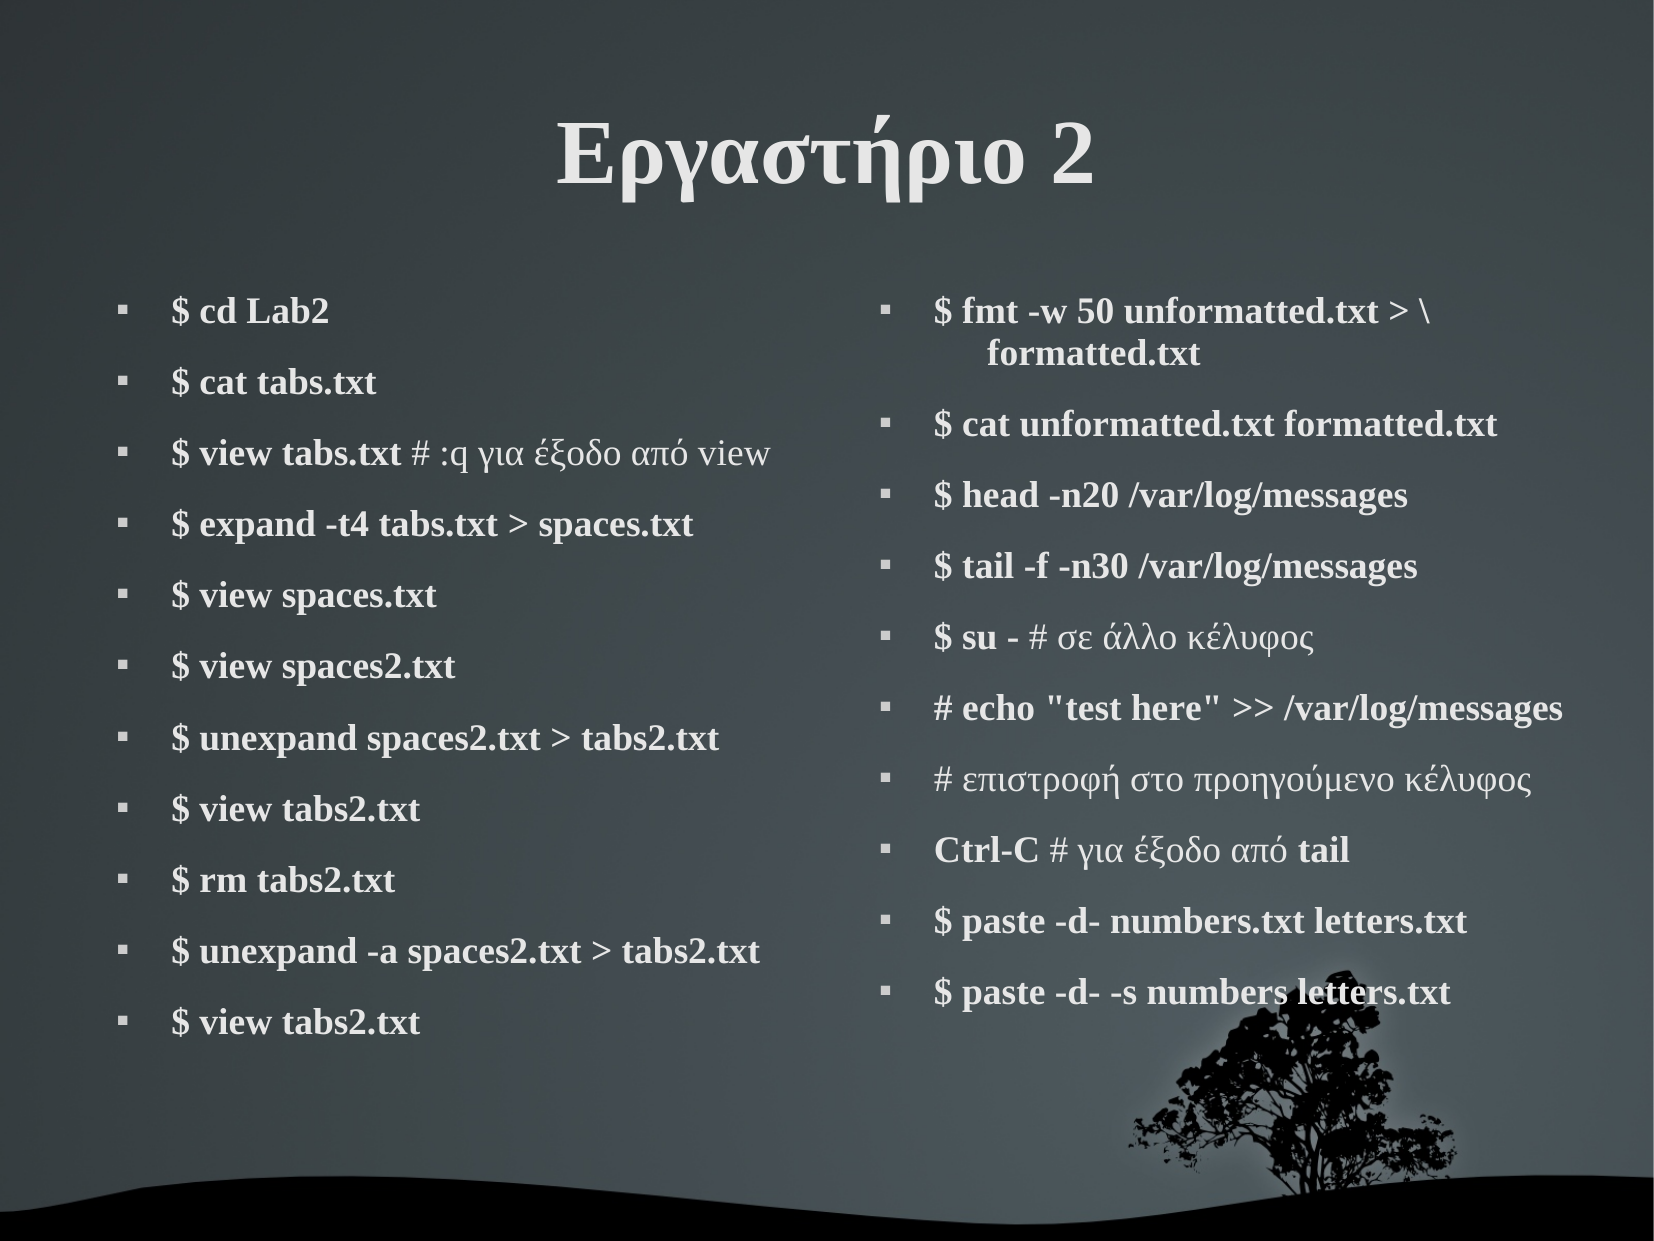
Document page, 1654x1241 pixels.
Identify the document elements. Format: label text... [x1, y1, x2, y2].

list $ cd Lab2 $ cat tabs.txt $ view tabs.txt # :q για έξοδο από view $ expand -t4 tabs.txt > spaces.txt $ view spaces.txt $ view spaces2.txt $ unexpand spaces2.txt > tabs2.txt $ view tabs2.txt $ rm tabs2.txt $ unexpand -a spaces2.txt > tabs2.txt $ view tabs2.txt [82, 290, 809, 1125]
title Εργαστήριο 2 [82, 49, 1571, 257]
list $ fmt -w 50 unformatted.txt > \ formatted.txt $ cat unformatted.txt formatted.txt $ head -n20 /var/log/messages $ tail -f -n30 /var/log/messages $ su - # σε άλλο κέλυφος # echo "test here" >> /var/log/messages # επιστροφή στο προηγούμενο κέλυφος Ctrl-C # για έξοδο από tail $ paste -d- numbers.txt letters.txt $ paste -d- -s numbers letters.txt [845, 290, 1572, 1109]
picture [0, 0, 1654, 1241]
